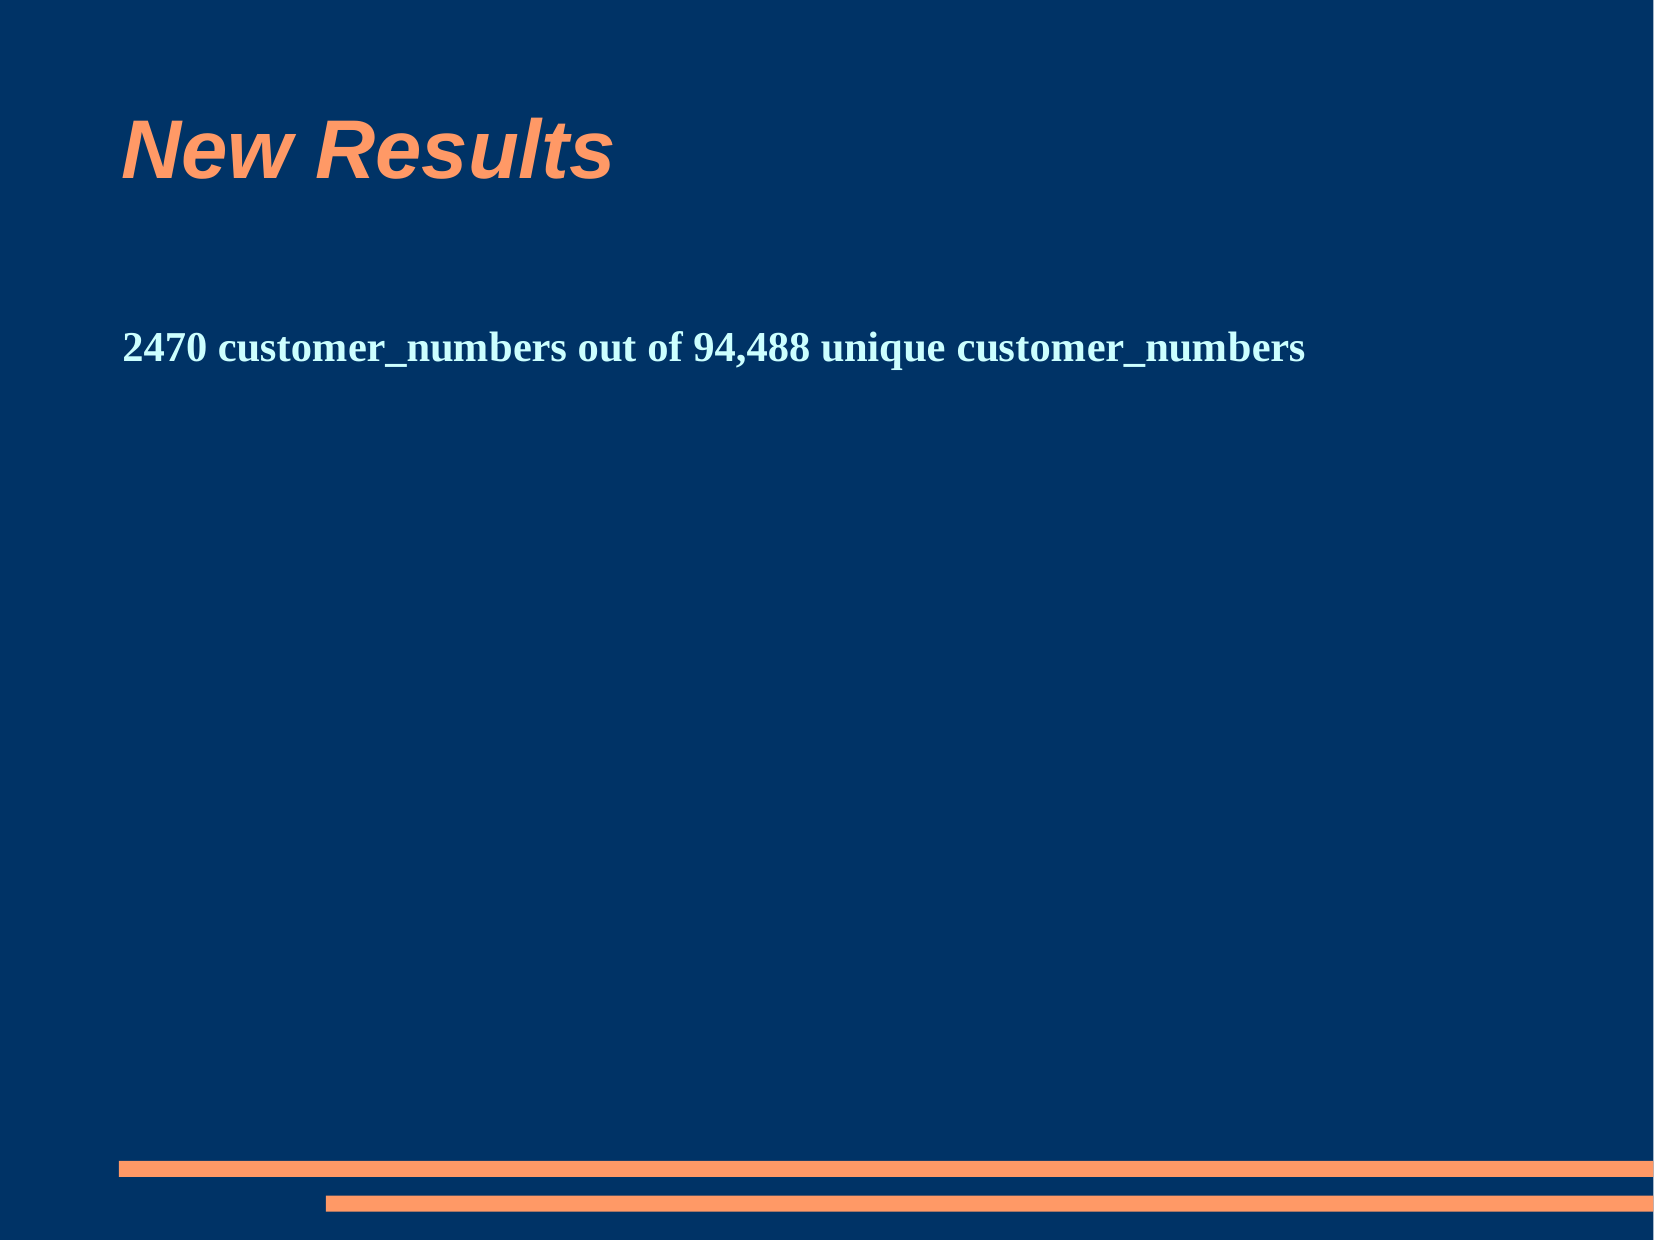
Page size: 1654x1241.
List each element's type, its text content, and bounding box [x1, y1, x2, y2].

chart [121, 322, 1560, 1132]
title New Results [121, 46, 1534, 254]
